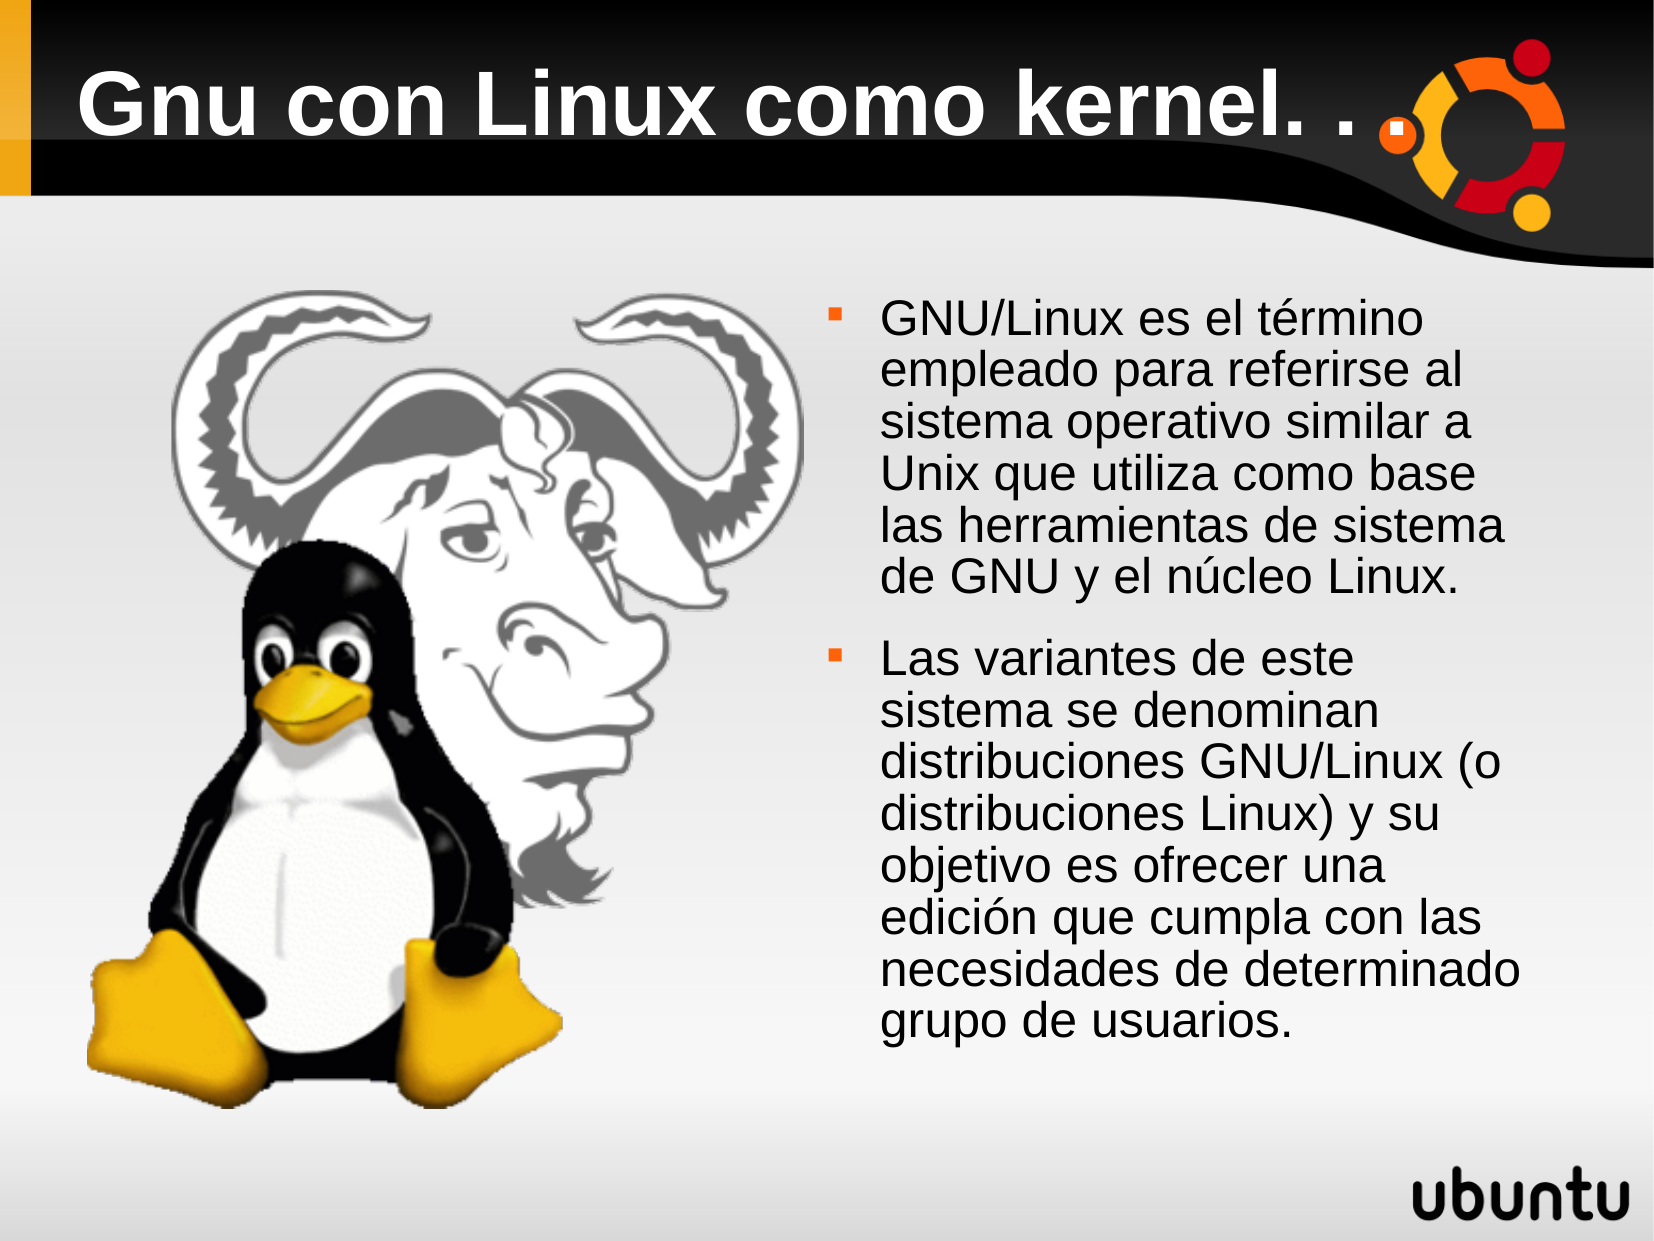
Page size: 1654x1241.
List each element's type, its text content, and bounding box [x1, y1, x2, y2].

title Gnu con Linux como kernel. . . [76, 0, 1565, 211]
picture [0, 0, 1654, 1241]
list GNU/Linux es el término empleado para referirse al sistema operativo similar a Unix que utiliza como base las herramientas de sistema de GNU y el núcleo Linux. Las variantes de este sistema se denominan distribuciones GNU/Linux (o distribuciones Linux) y su objetivo es ofrecer una edición que cumpla con las necesidades de determinado grupo de usuarios. [809, 290, 1536, 1186]
